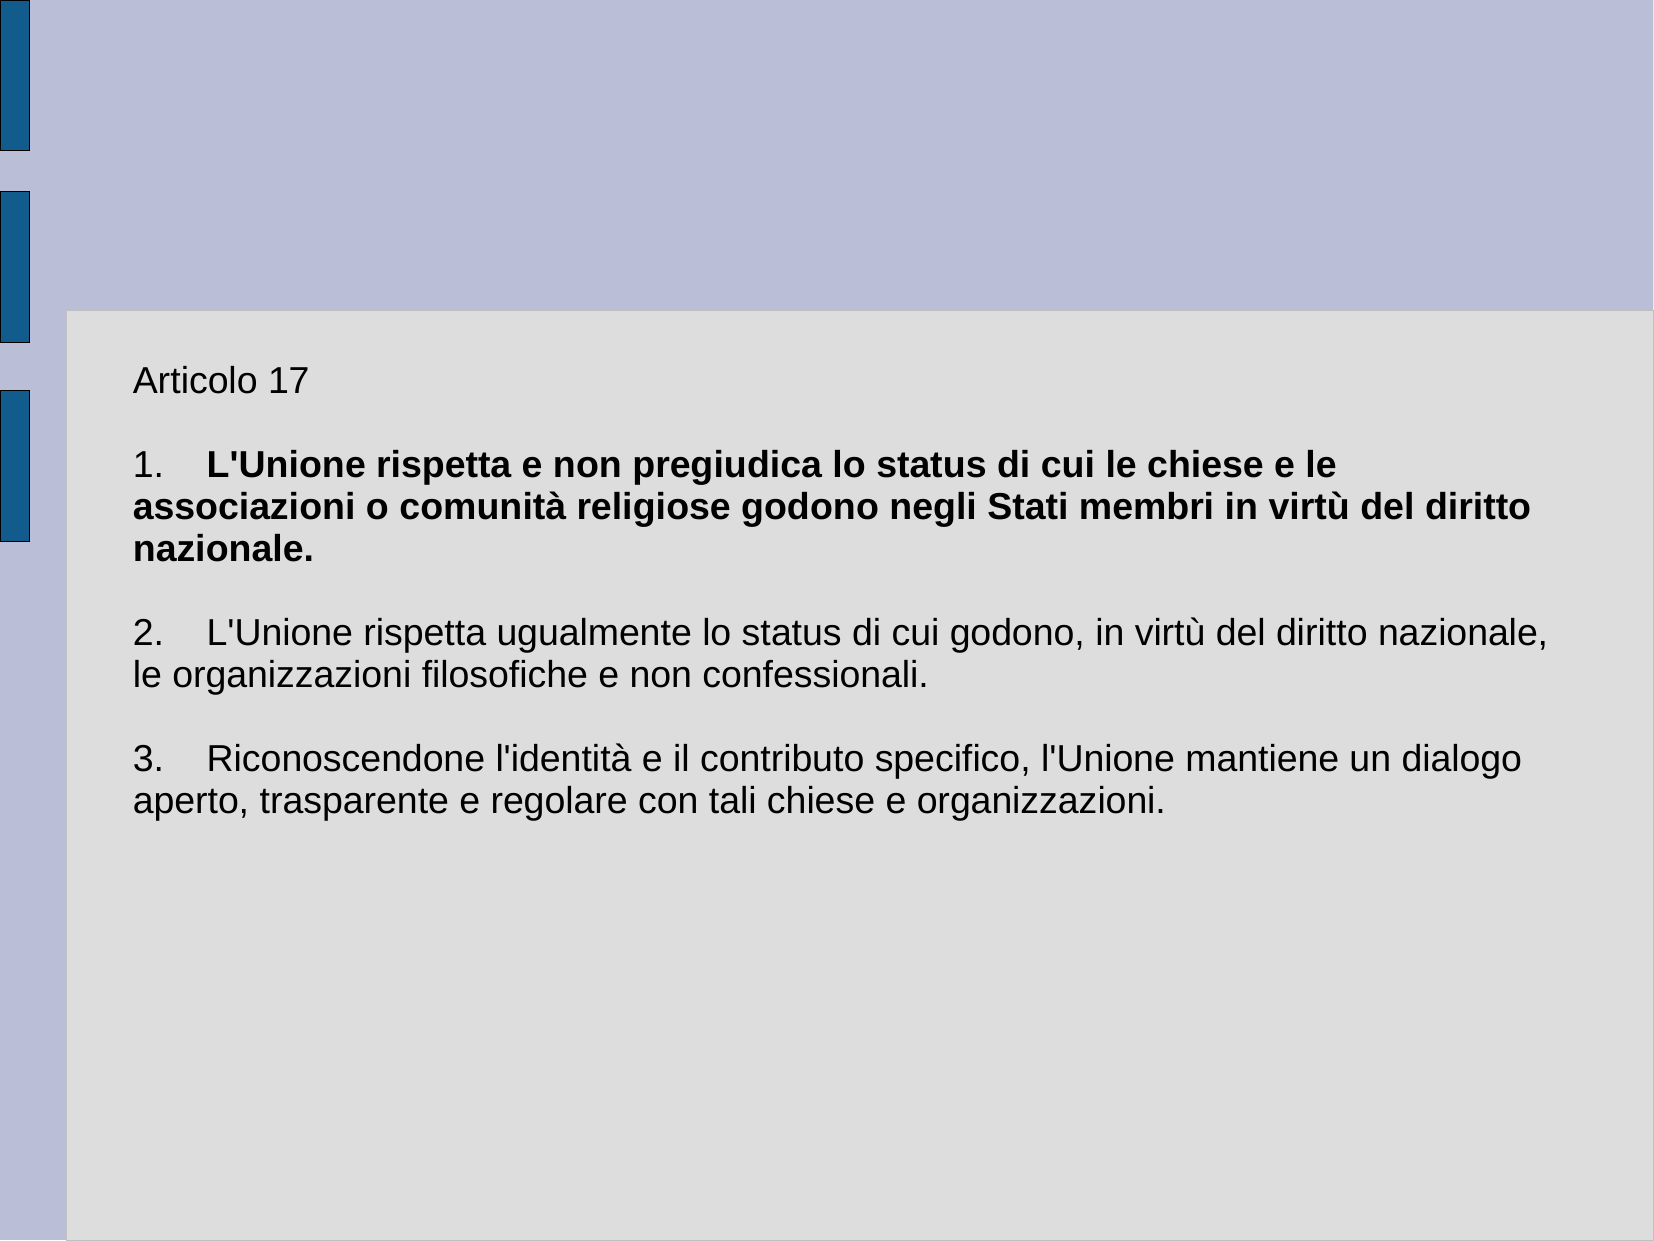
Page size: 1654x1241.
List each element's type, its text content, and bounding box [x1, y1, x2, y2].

text_box Articolo 17 1. L'Unione rispetta e non pregiudica lo status di cui le chiese e le associazioni o comunità religiose godono negli Stati membri in virtù del diritto nazionale. 2. L'Unione rispetta ugualmente lo status di cui godono, in virtù del diritto nazionale, le organizzazioni filosofiche e non confessionali. 3. Riconoscendone l'identità e il contributo specifico, l'Unione mantiene un dialogo aperto, trasparente e regolare con tali chiese e organizzazioni. [118, 352, 1565, 834]
